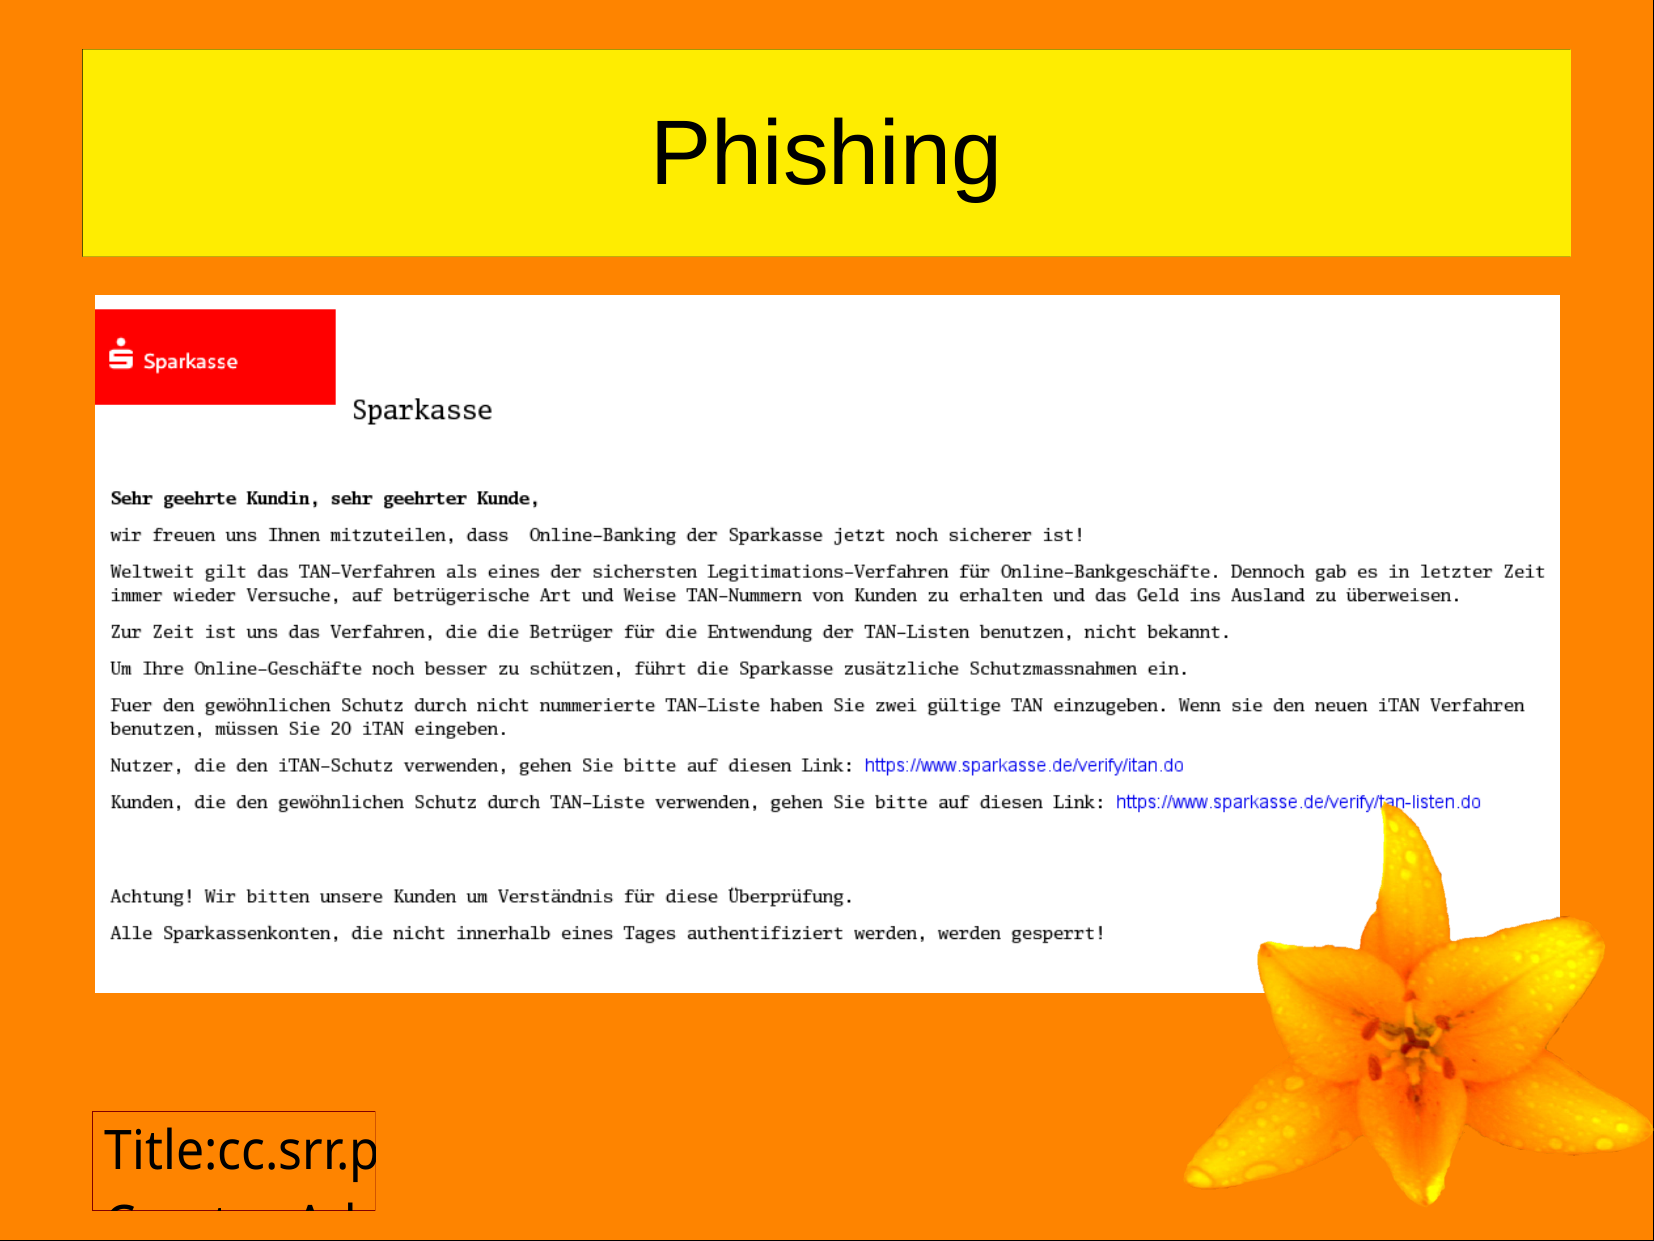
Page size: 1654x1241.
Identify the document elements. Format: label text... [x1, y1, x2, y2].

text_box [0, 0, 1654, 1241]
title Phishing [82, 49, 1571, 257]
picture [95, 295, 1654, 1241]
picture [88, 1108, 376, 1211]
